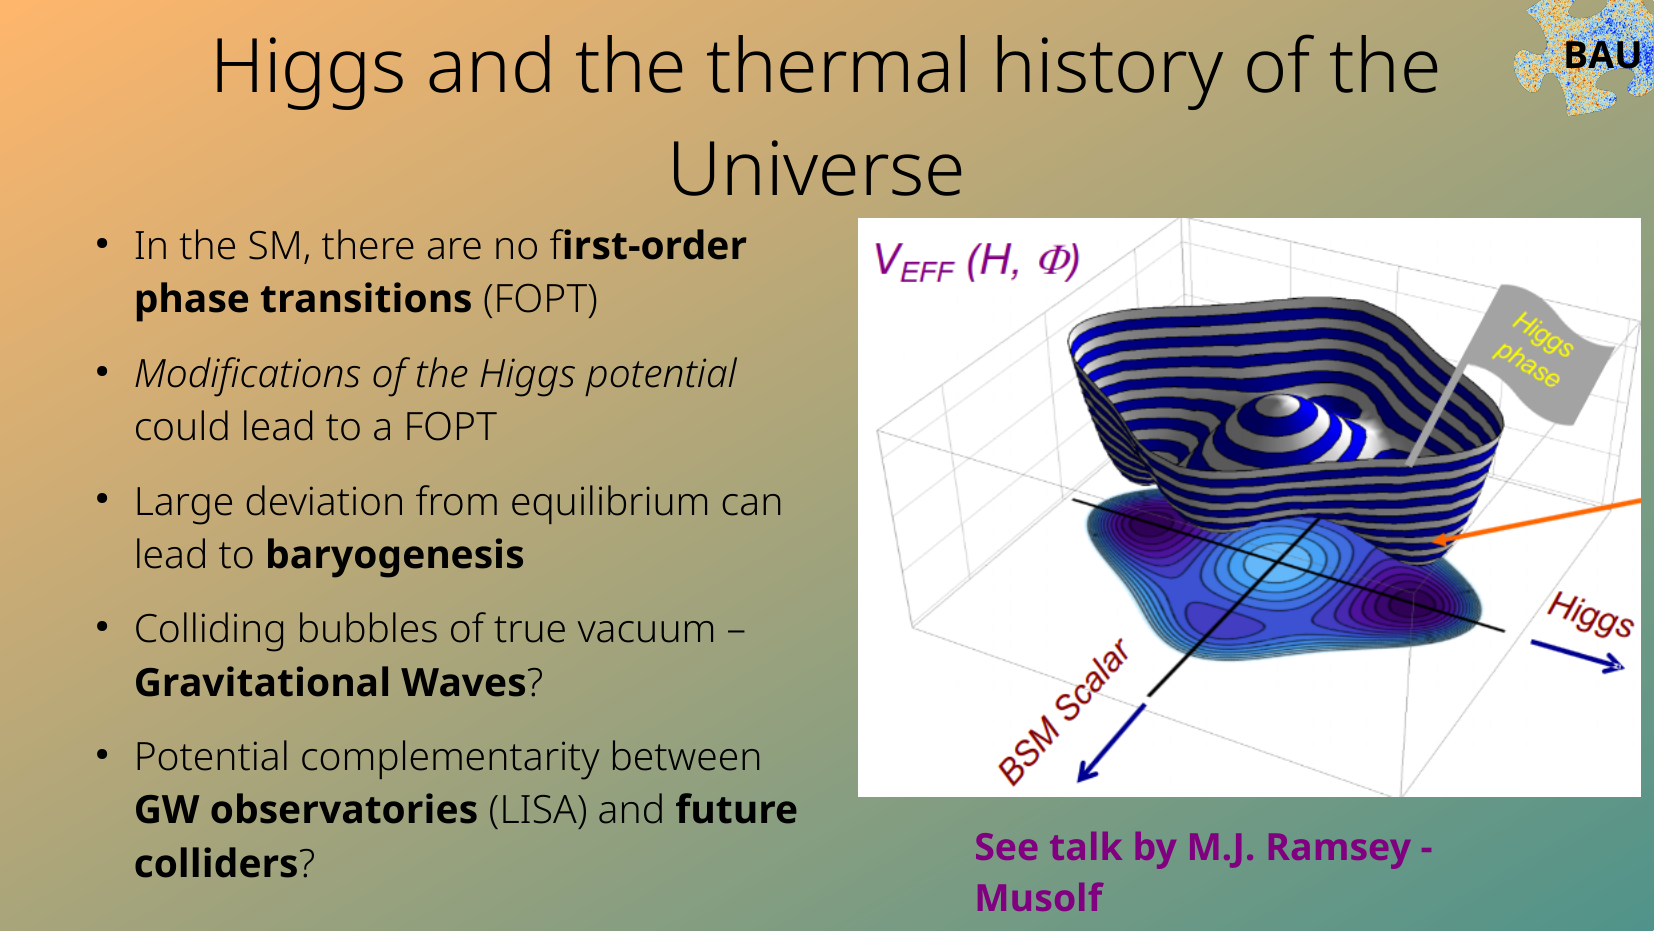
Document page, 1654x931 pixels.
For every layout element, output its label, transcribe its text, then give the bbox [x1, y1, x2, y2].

text_box BAU [1548, 21, 1653, 74]
picture [1514, 0, 1654, 116]
text_box See talk by M.J. Ramsey -Musolf [959, 812, 1517, 903]
picture [858, 218, 1641, 797]
list In the SM, there are no first-order phase transitions (FOPT) Modifications of the Higgs potential could lead to a FOPT Large deviation from equilibrium can lead to baryogenesis Colliding bubbles of true vacuum – Gravitational Waves? Potential complementarity between GW observatories (LISA) and future colliders? [82, 217, 809, 901]
title Higgs and the thermal history of the Universe [82, 37, 1571, 193]
